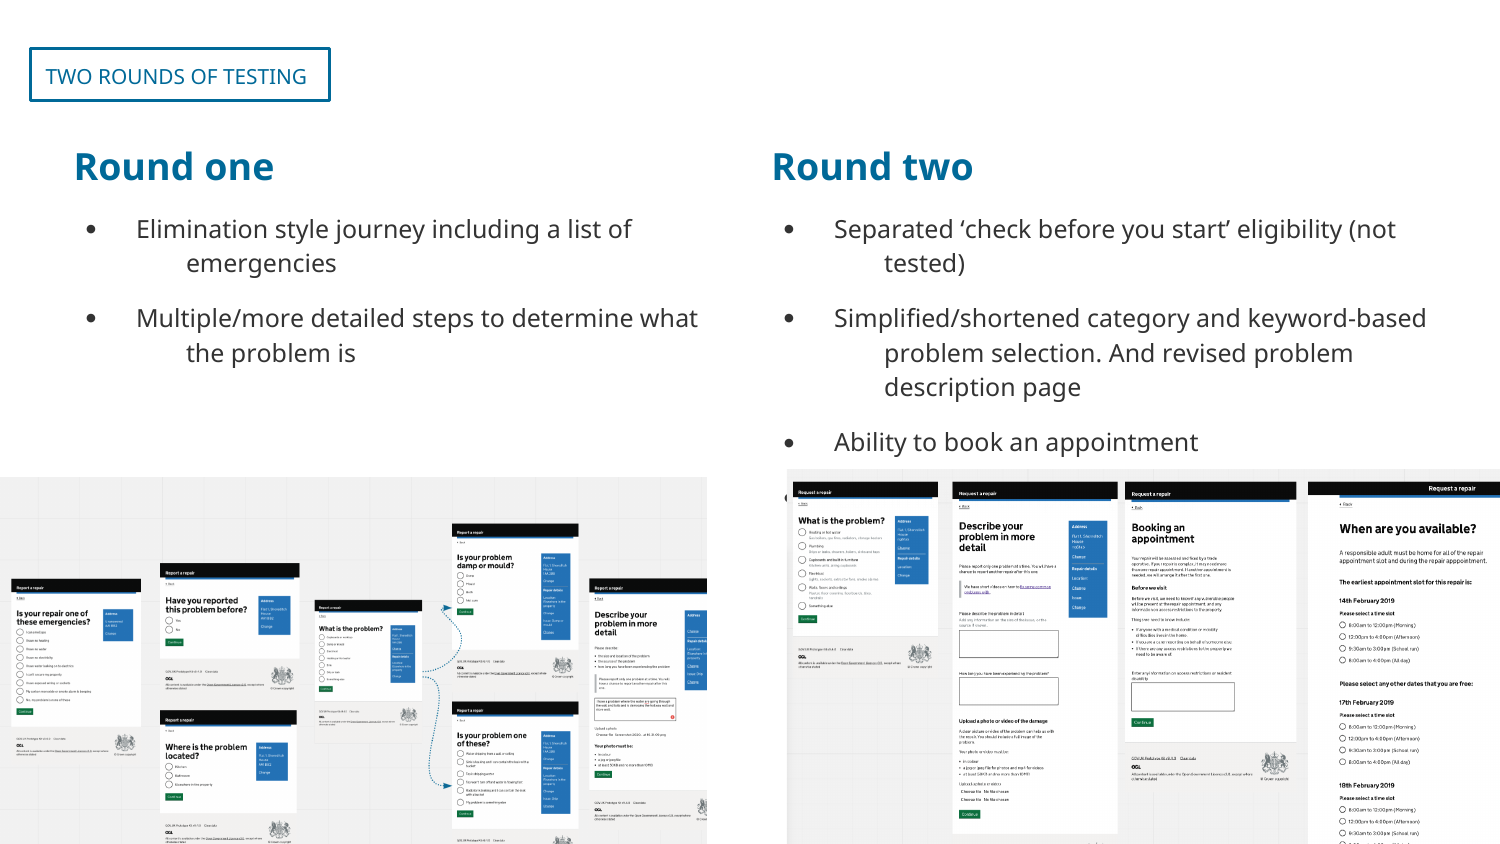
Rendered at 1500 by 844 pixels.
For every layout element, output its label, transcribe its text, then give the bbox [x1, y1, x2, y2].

text_box Round one Elimination style journey including a list of emergencies Multiple/more detailed steps to determine what the problem is [58, 121, 756, 384]
picture [0, 477, 707, 844]
text_box TWO ROUNDS OF TESTING [30, 48, 330, 101]
picture [786, 469, 1500, 844]
text_box Round two Separated ‘check before you start’ eligibility (not tested) Simplified/shortened category and keyword-based problem selection. And revised problem description page Ability to book an appointment Confirmation template (tested) [756, 121, 1485, 496]
